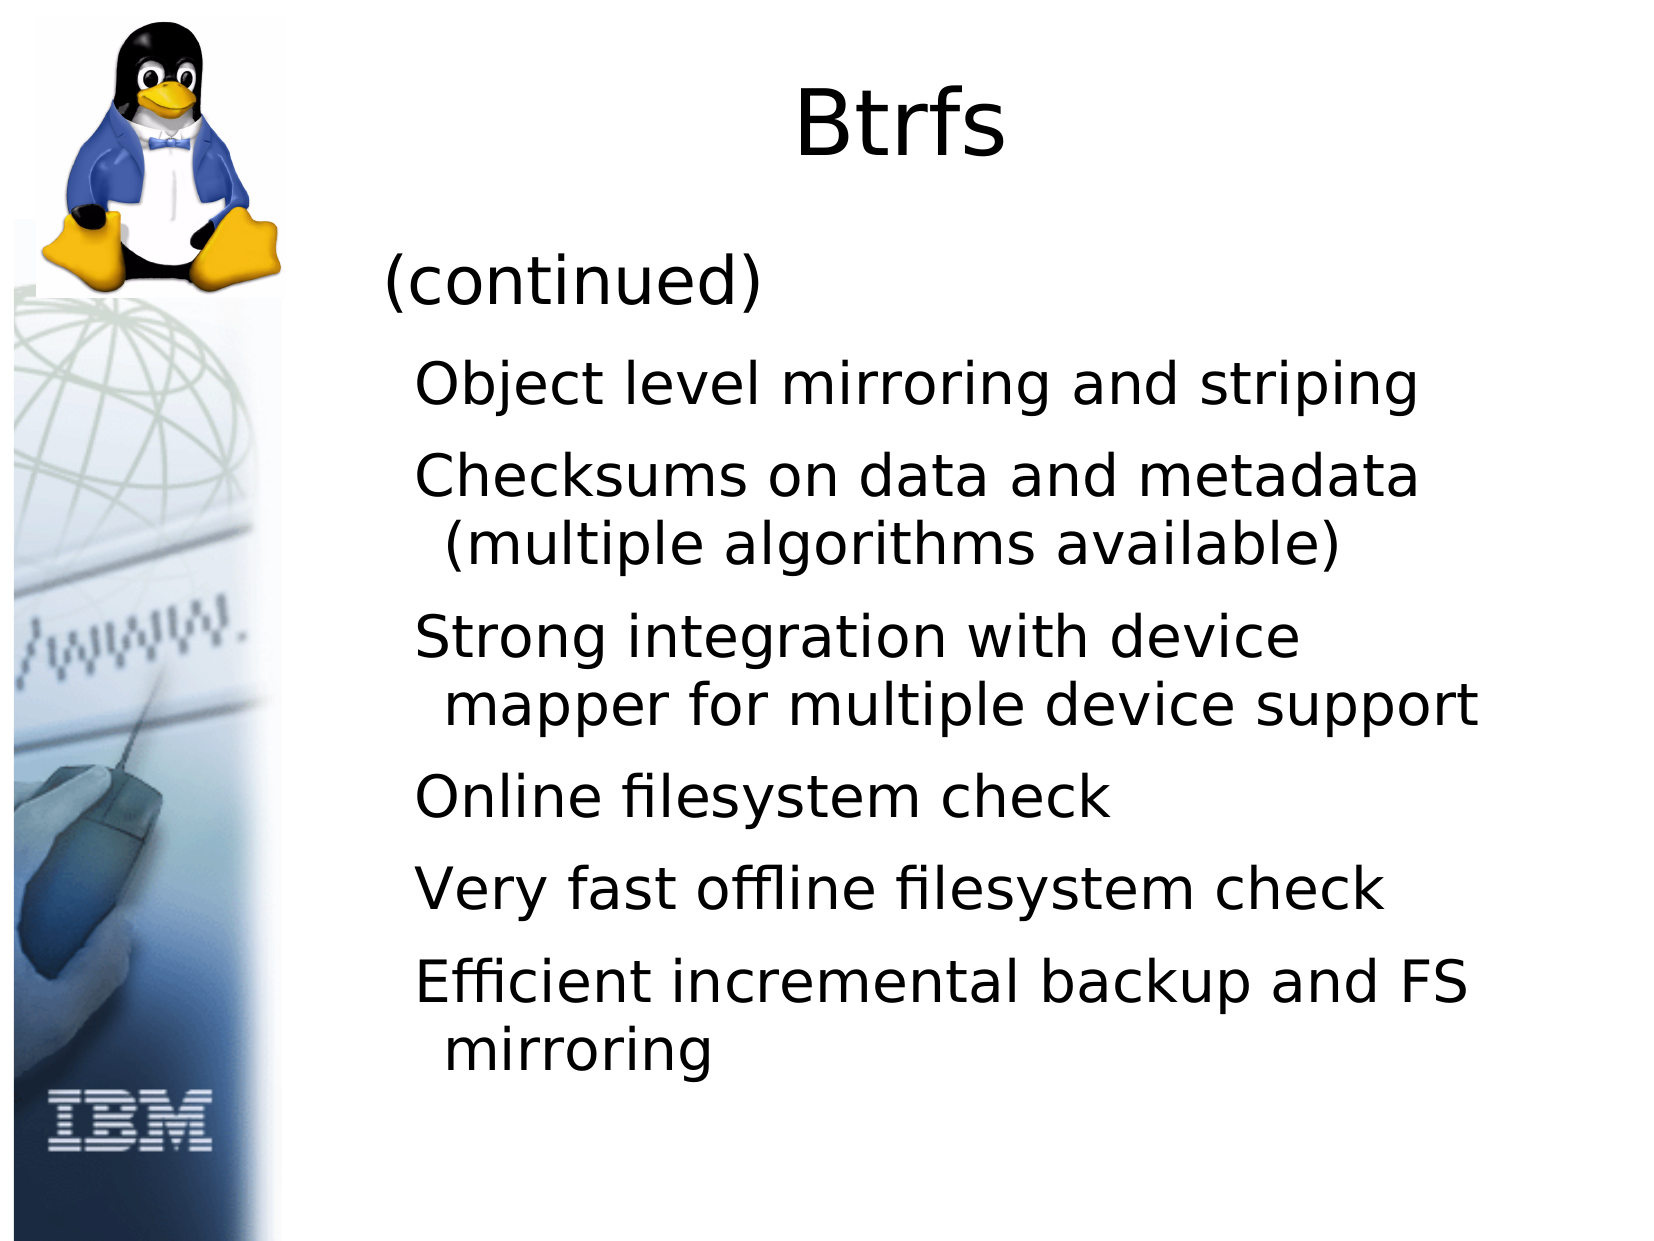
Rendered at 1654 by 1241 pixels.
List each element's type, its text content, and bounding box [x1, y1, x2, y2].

title Btrfs [301, 39, 1528, 209]
list (continued) Object level mirroring and striping Checksums on data and metadata (multiple algorithms available) Strong integration with device mapper for multiple device support Online filesystem check Very fast offline filesystem check Efficient incremental backup and FS mirroring [301, 243, 1520, 1182]
